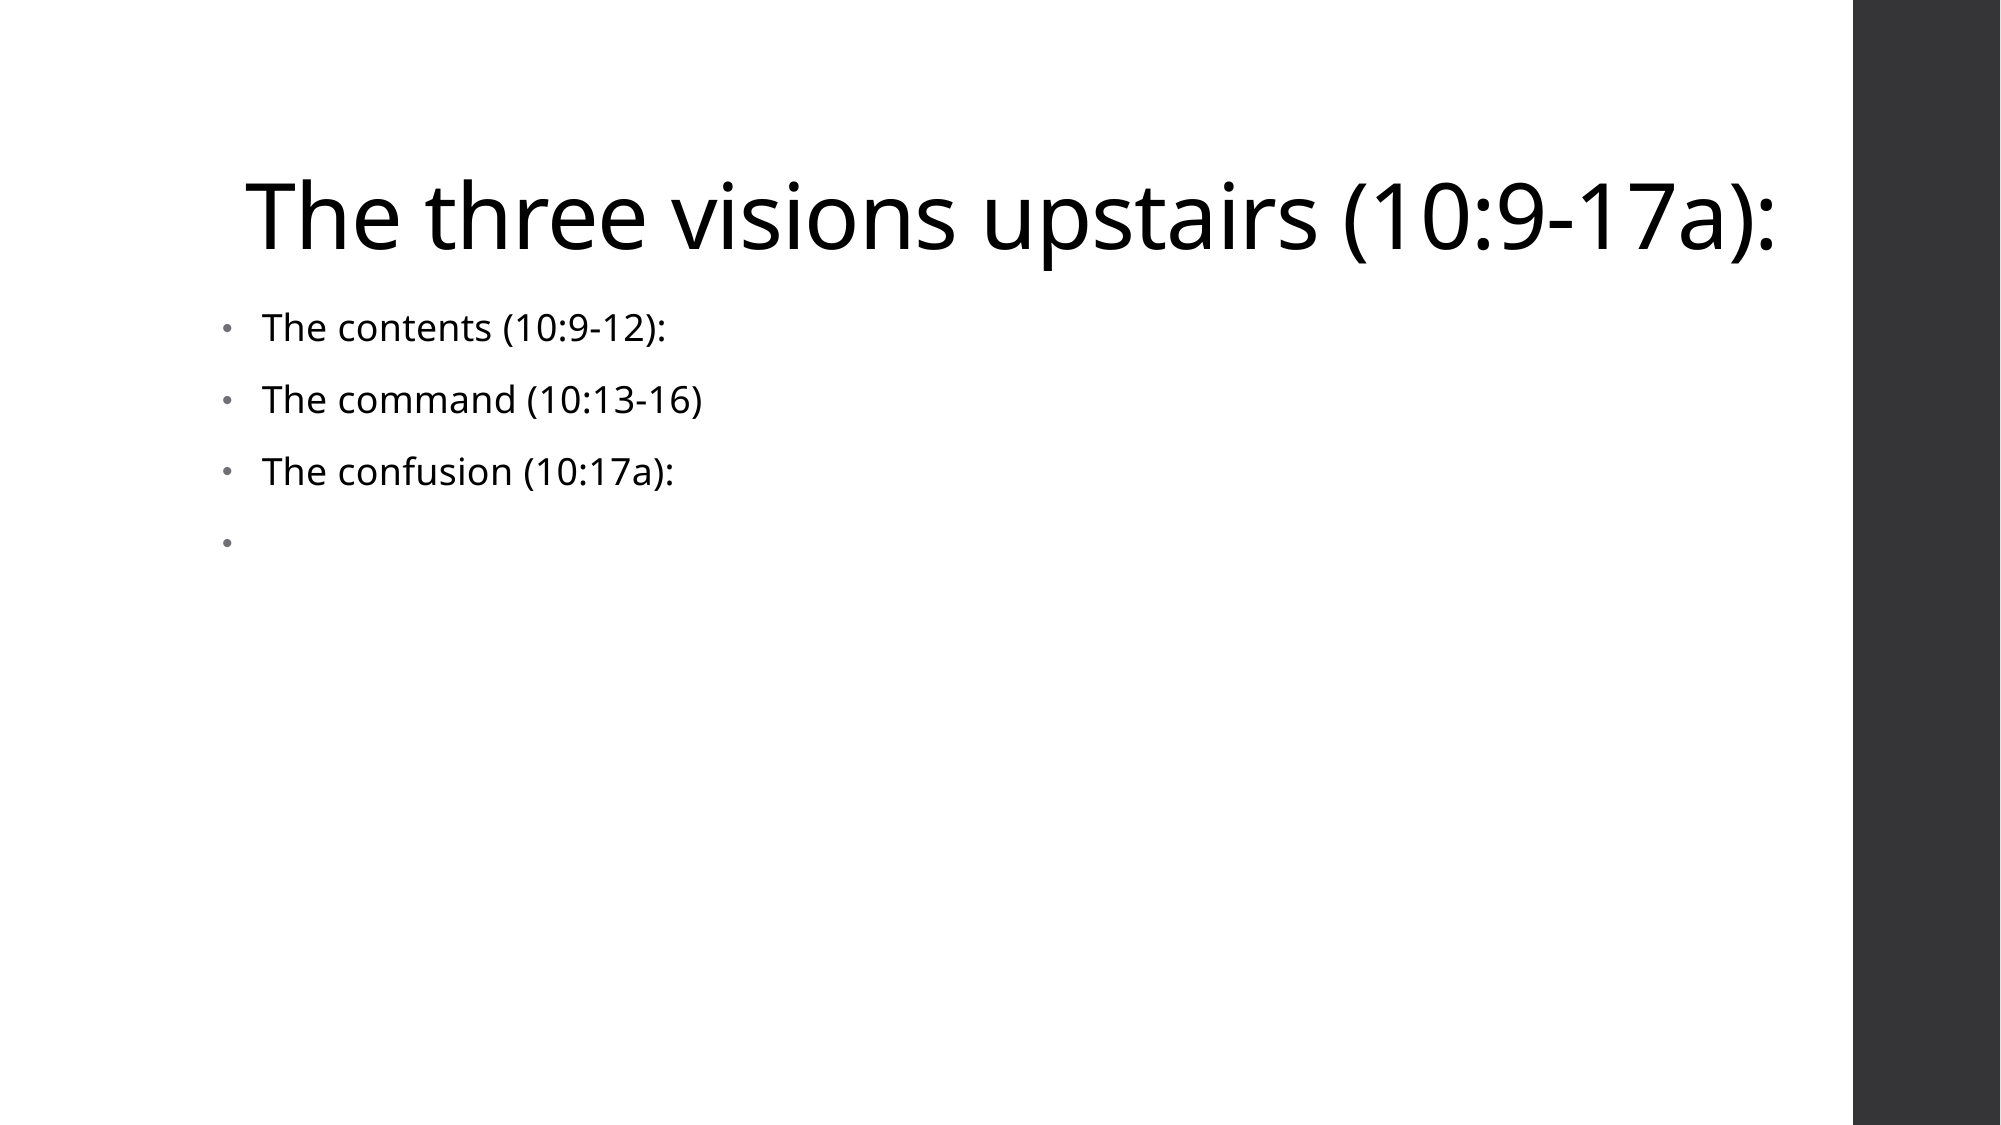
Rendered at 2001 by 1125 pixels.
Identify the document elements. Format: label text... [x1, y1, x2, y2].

list The contents (10:9-12): The command (10:13-16) The confusion (10:17a): [206, 299, 1617, 1014]
title The three visions upstairs (10:9-17a): [206, 60, 1797, 278]
